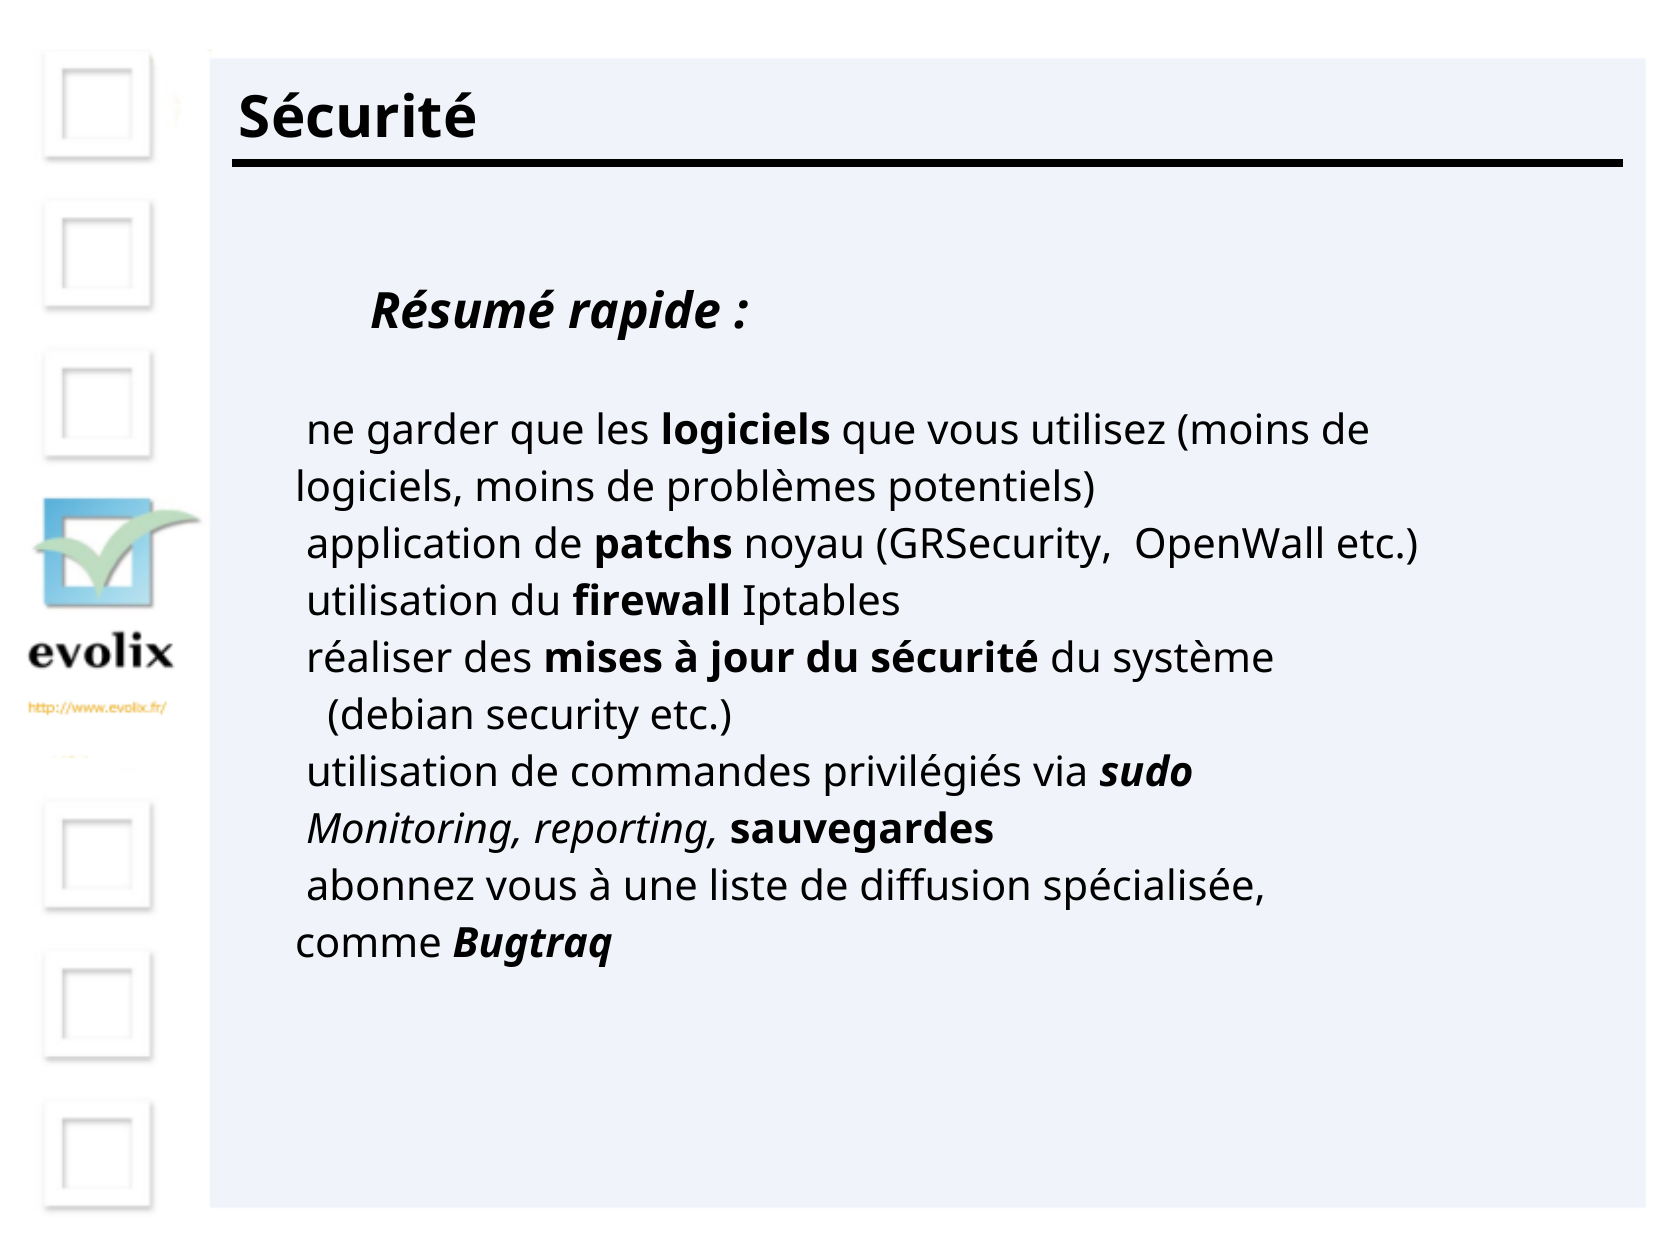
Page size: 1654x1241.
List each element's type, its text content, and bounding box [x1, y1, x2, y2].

subtitle Résumé rapide : ne garder que les logiciels que vous utilisez (moins de logiciels, moins de problèmes potentiels) application de patchs noyau (GRSecurity, OpenWall etc.) utilisation du firewall Iptables réaliser des mises à jour du sécurité du système (debian security etc.) utilisation de commandes privilégiés via sudo Monitoring, reporting, sauvegardes abonnez vous à une liste de diffusion spécialisée, comme Bugtraq [295, 112, 1491, 1133]
title Sécurité [238, 0, 1389, 230]
picture [0, 49, 1654, 1218]
